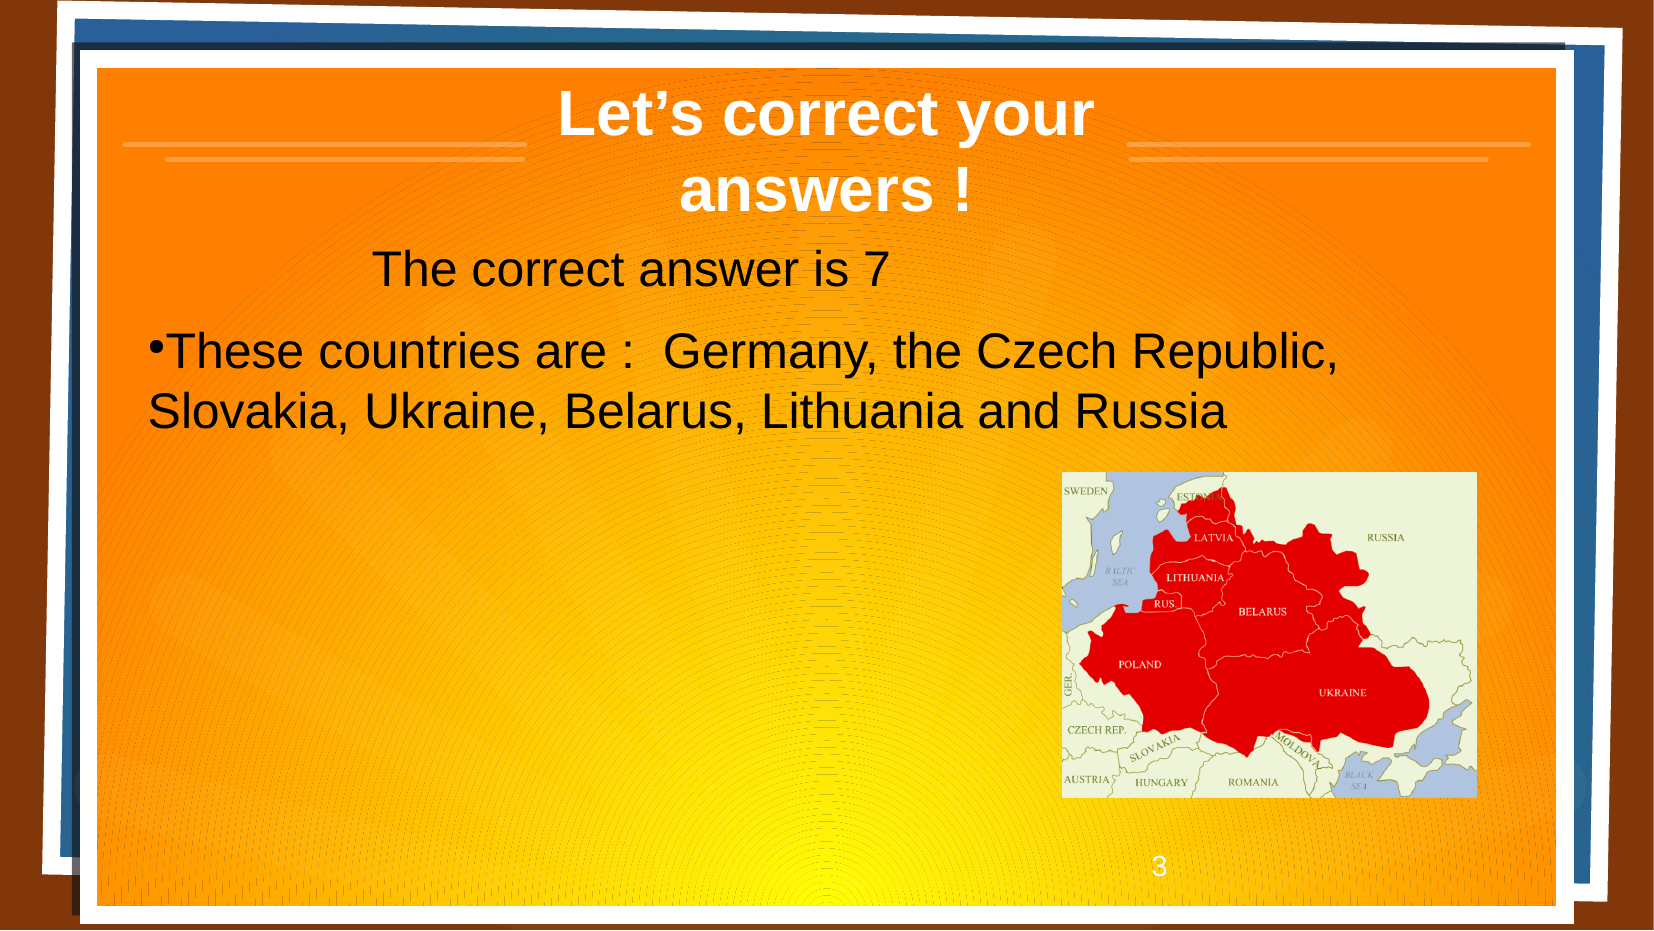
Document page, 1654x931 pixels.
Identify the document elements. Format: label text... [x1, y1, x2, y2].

title Let’s correct your answers ! [531, 70, 1123, 225]
text_box [1151, 847, 1506, 912]
picture [1062, 472, 1477, 798]
list The correct answer is 7 These countries are : Germany, the Czech Republic, Slovakia, Ukraine, Belarus, Lithuania and Russia [147, 236, 1506, 827]
